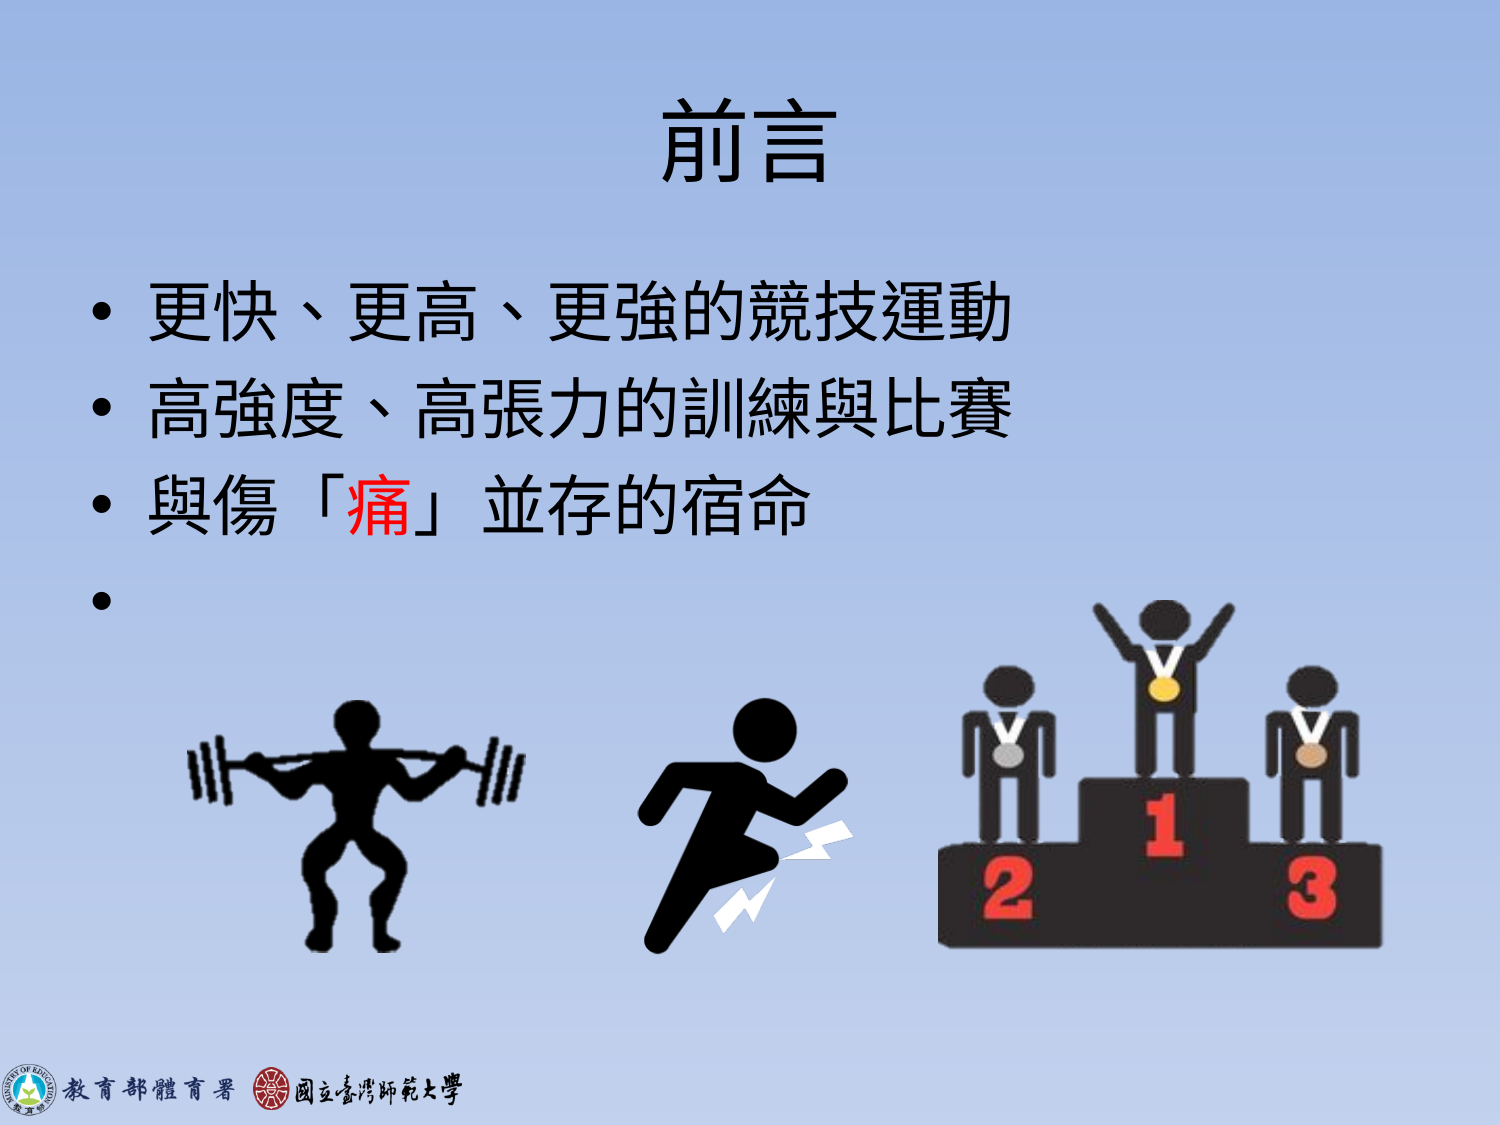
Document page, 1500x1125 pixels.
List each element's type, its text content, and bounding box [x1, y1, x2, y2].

list 更快、更高、更強的競技運動 高強度、高張力的訓練與比賽 與傷「痛」並存的宿命 [75, 262, 1426, 1005]
picture [587, 674, 892, 979]
picture [938, 600, 1393, 980]
title 前言 [75, 45, 1426, 233]
picture [187, 700, 526, 953]
